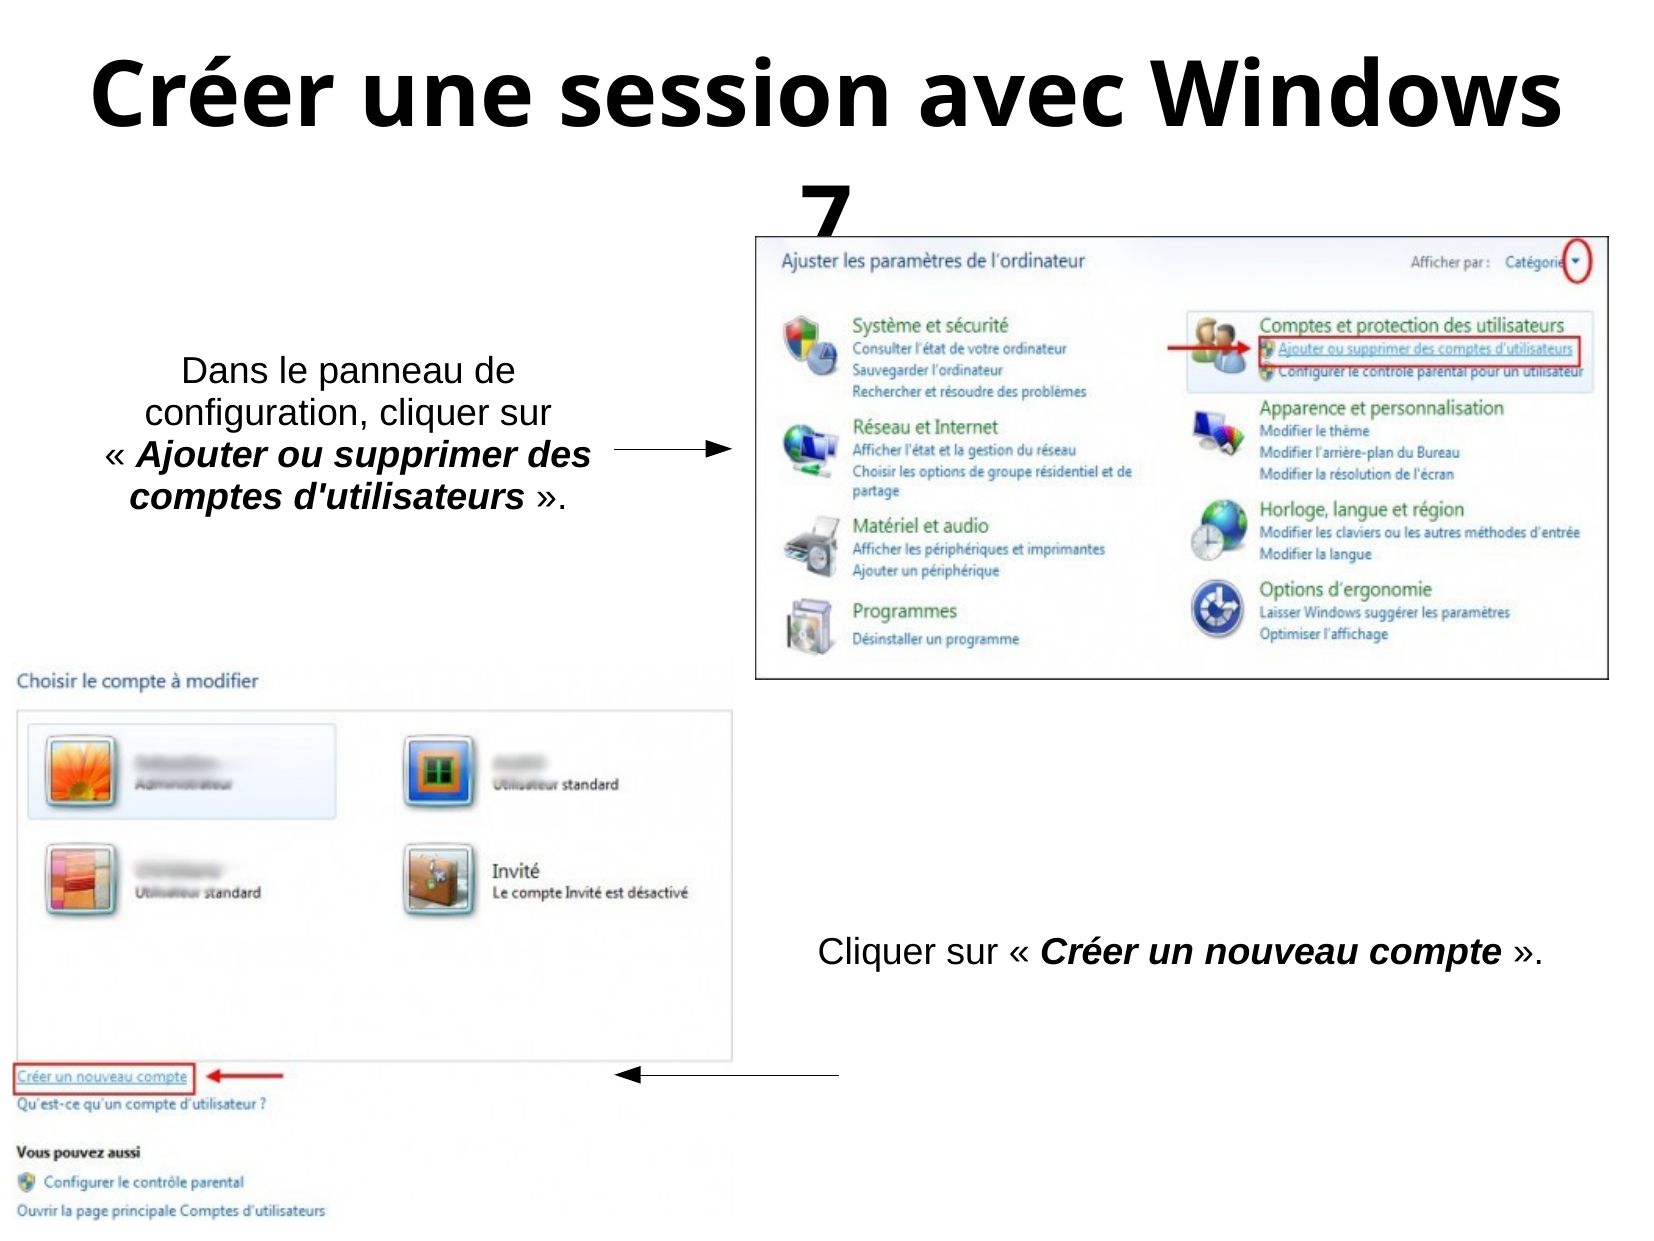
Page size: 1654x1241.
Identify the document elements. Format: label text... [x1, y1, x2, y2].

text_box Cliquer sur « Créer un nouveau compte ». [755, 923, 1607, 982]
picture [12, 661, 733, 1221]
text_box Dans le panneau de configuration, cliquer sur « Ajouter ou supprimer des comptes d'utilisateurs ». [59, 342, 638, 528]
picture [755, 236, 1609, 680]
title Créer une session avec Windows 7 [82, 49, 1571, 257]
